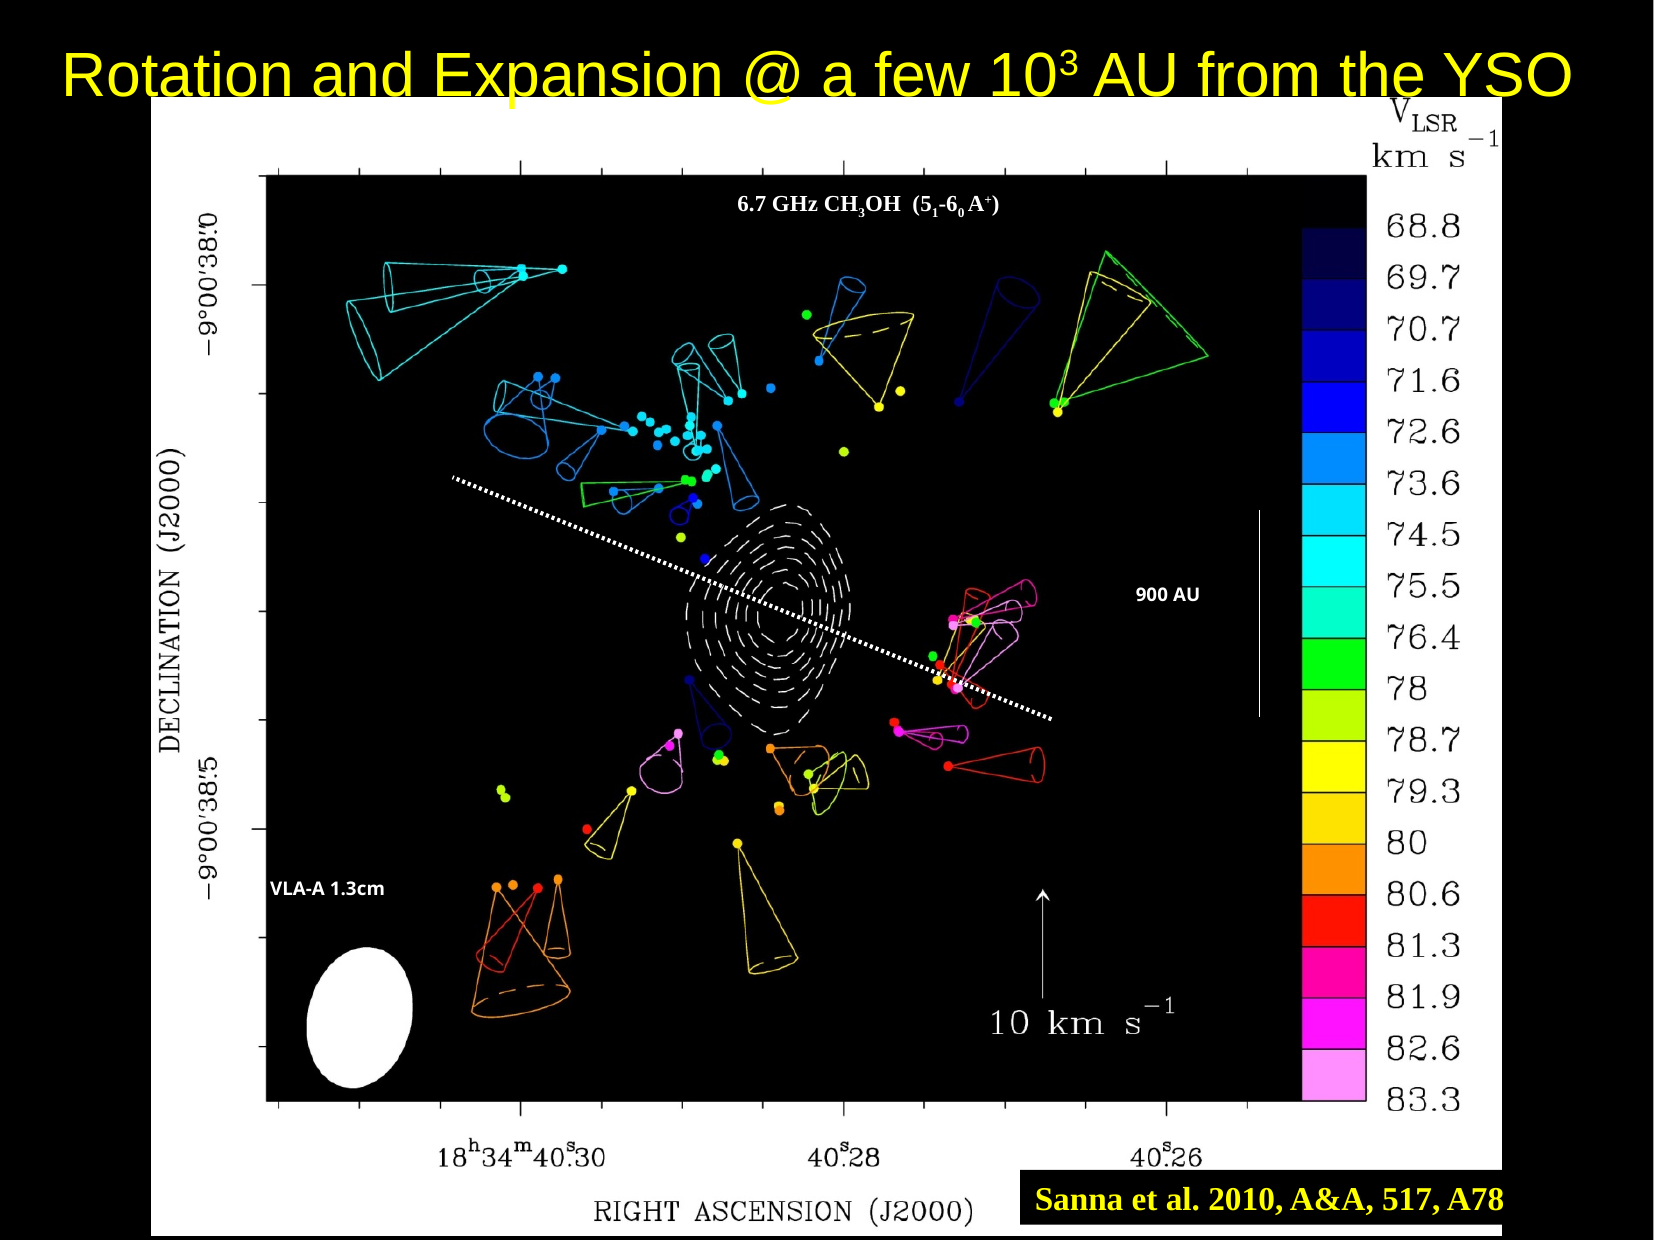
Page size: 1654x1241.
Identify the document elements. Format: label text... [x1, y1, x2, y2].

text_box 900 AU [1120, 575, 1381, 613]
picture [758, 97, 785, 101]
text_box 6.7 GHz CH3OH (51-60 A+) [722, 181, 1015, 228]
text_box Rotation and Expansion @ a few 103 AU from the YSO [46, 0, 1607, 85]
text_box Sanna et al. 2010, A&A, 517, A78 [1020, 1169, 1561, 1225]
text_box VLA-A 1.3cm [255, 869, 515, 907]
picture [151, 97, 1502, 1236]
